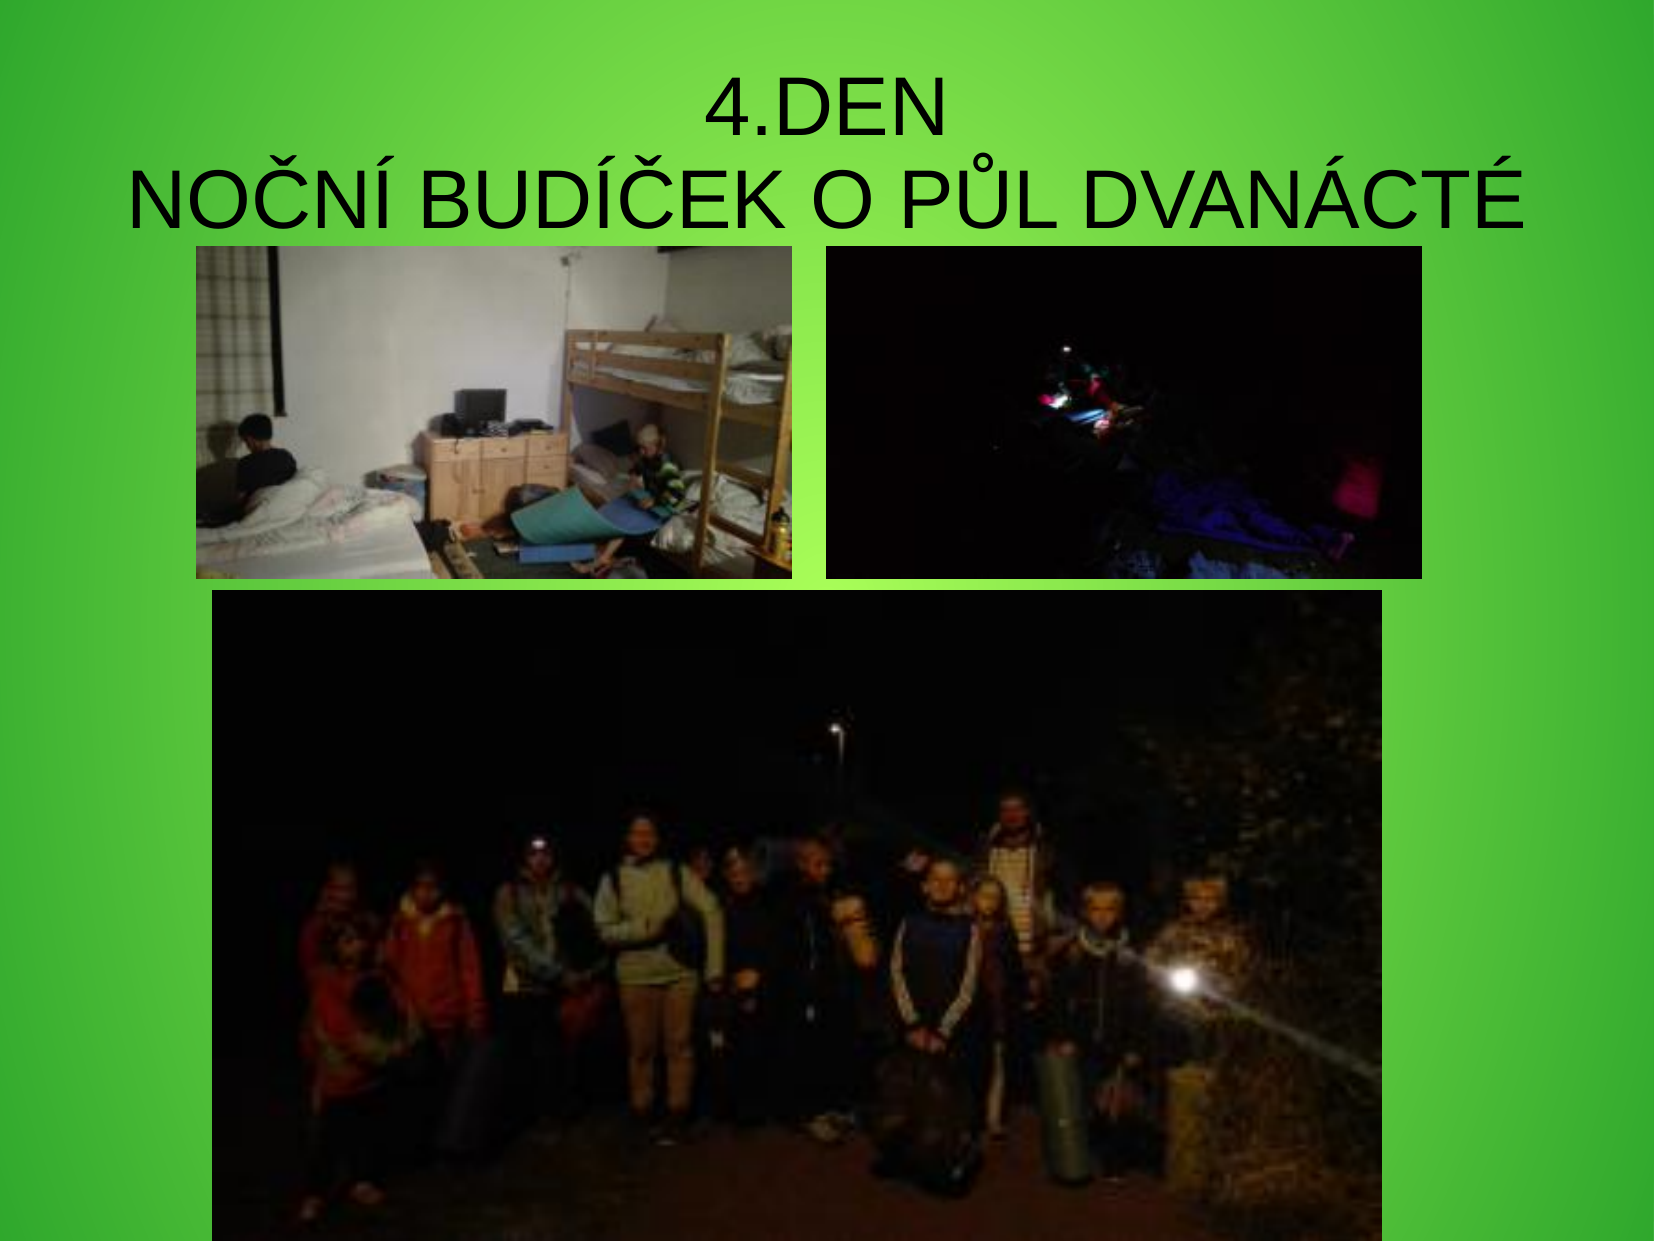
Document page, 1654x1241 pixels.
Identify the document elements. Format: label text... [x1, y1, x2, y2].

title 4.DEN NOČNÍ BUDÍČEK O PŮL DVANÁCTÉ [82, 49, 1571, 257]
picture [826, 246, 1422, 579]
picture [212, 590, 1382, 1241]
picture [196, 246, 792, 579]
